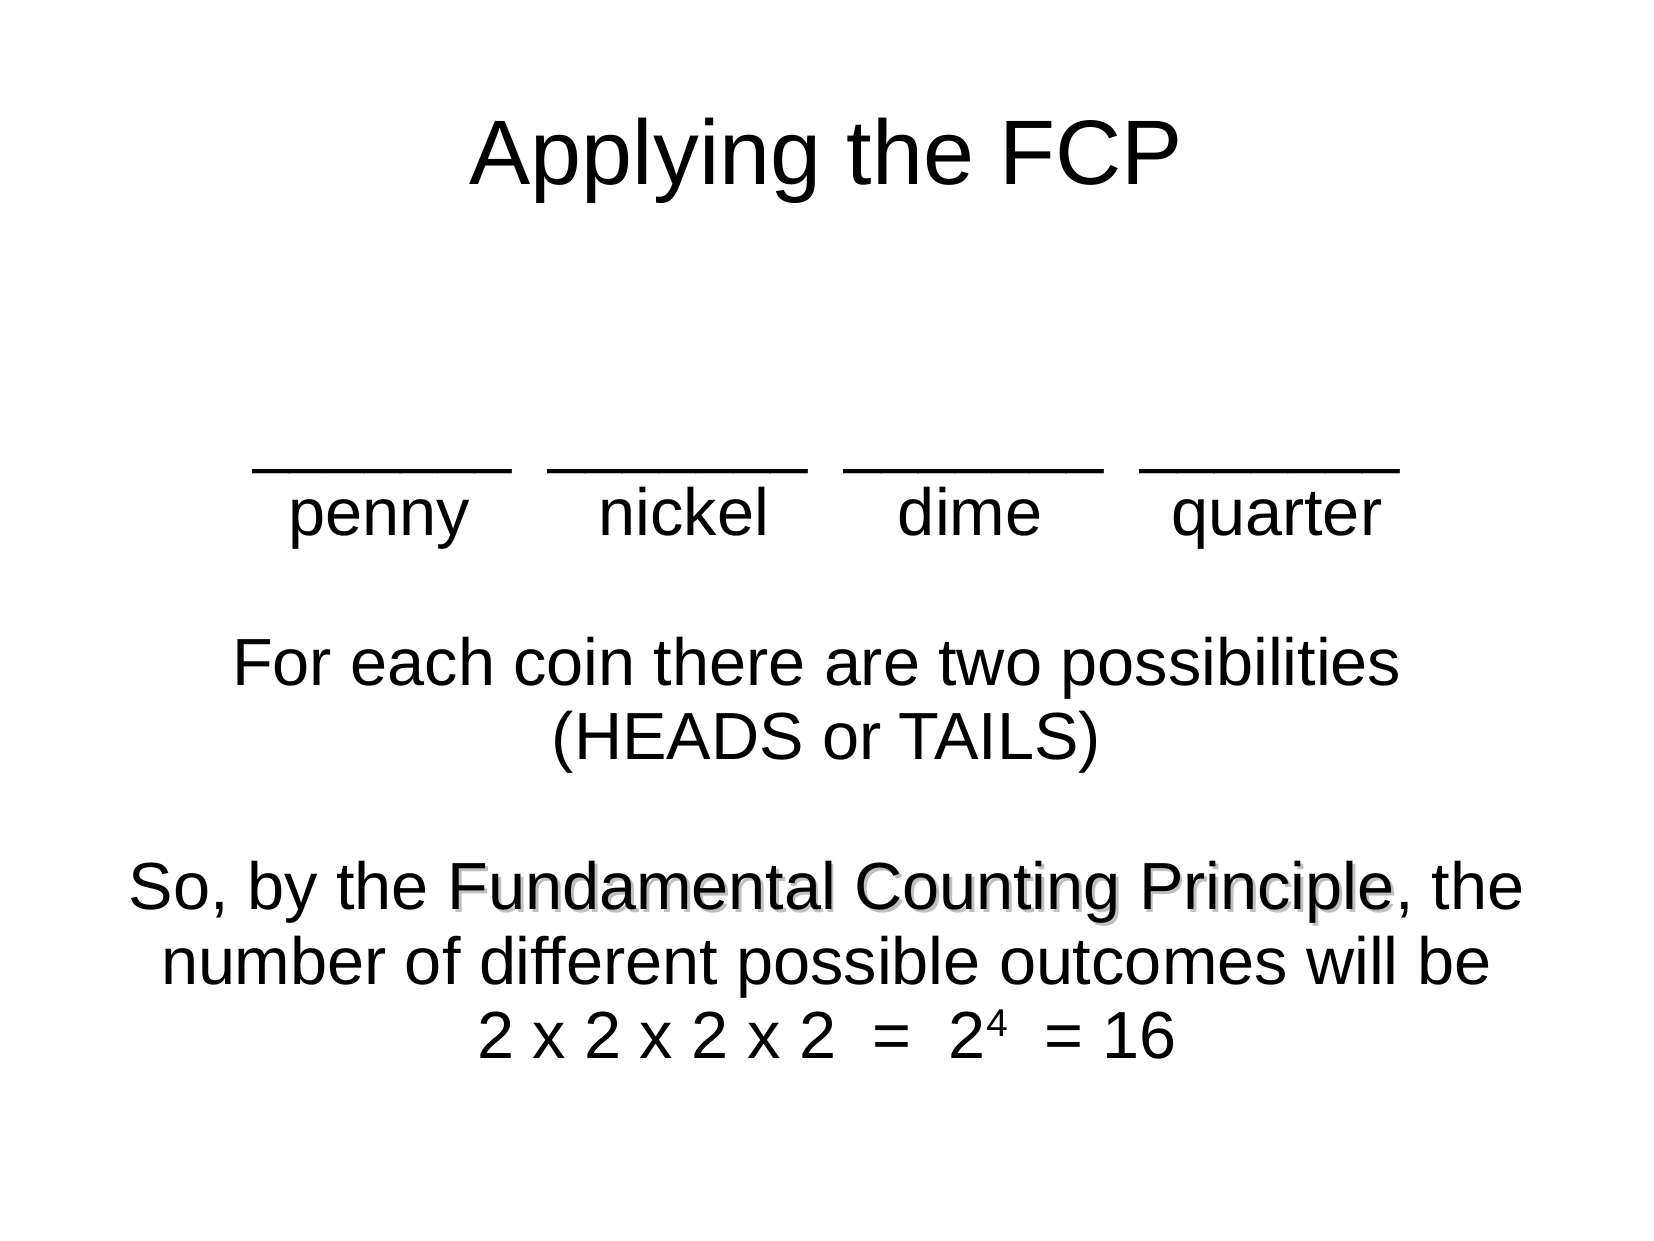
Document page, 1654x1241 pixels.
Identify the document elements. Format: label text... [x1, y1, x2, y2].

title Applying the FCP [82, 56, 1571, 250]
subtitle _______ _______ _______ _______ penny nickel dime quarter For each coin there are two possibilities (HEADS or TAILS) So, by the Fundamental Counting Principle, the number of different possible outcomes will be 2 x 2 x 2 x 2 = 24 = 16 [82, 297, 1571, 1102]
